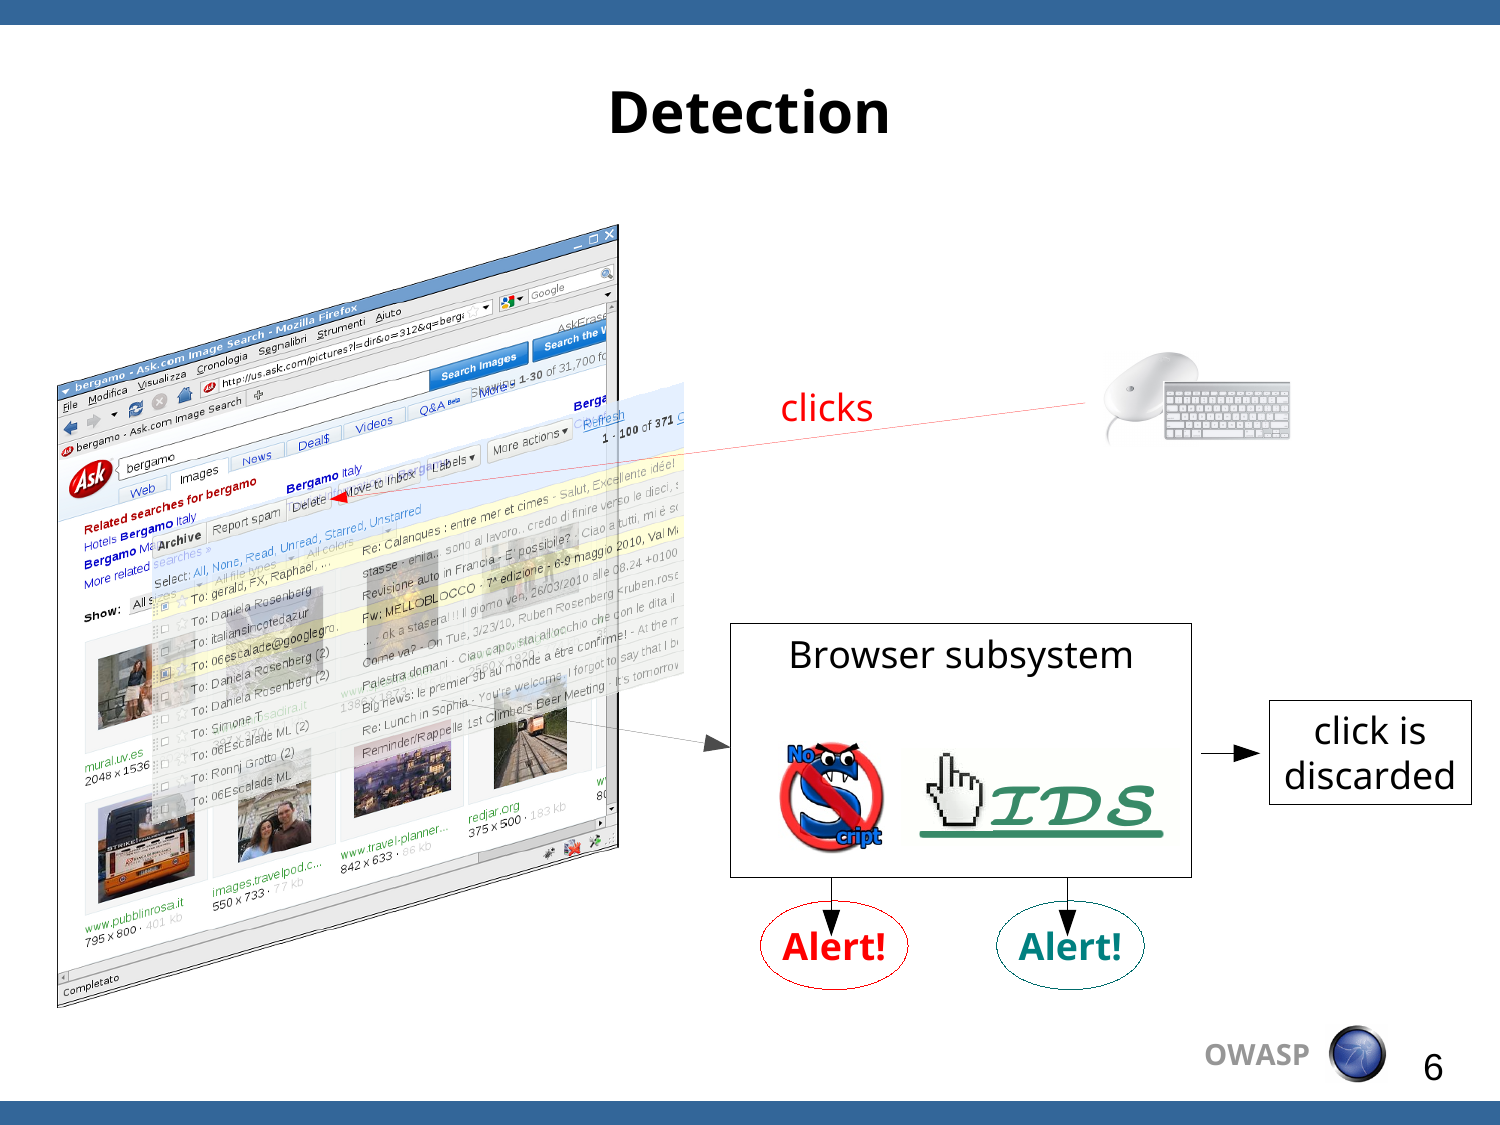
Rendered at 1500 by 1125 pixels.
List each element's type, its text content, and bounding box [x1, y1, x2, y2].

picture [57, 224, 684, 1008]
picture [1103, 351, 1292, 447]
picture [901, 748, 1180, 846]
title Detection [75, 24, 1425, 196]
text_box Browser subsystem [730, 623, 1192, 878]
text_box clicks [764, 375, 884, 441]
picture [1325, 1024, 1388, 1083]
text_box click is discarded [1269, 700, 1457, 805]
